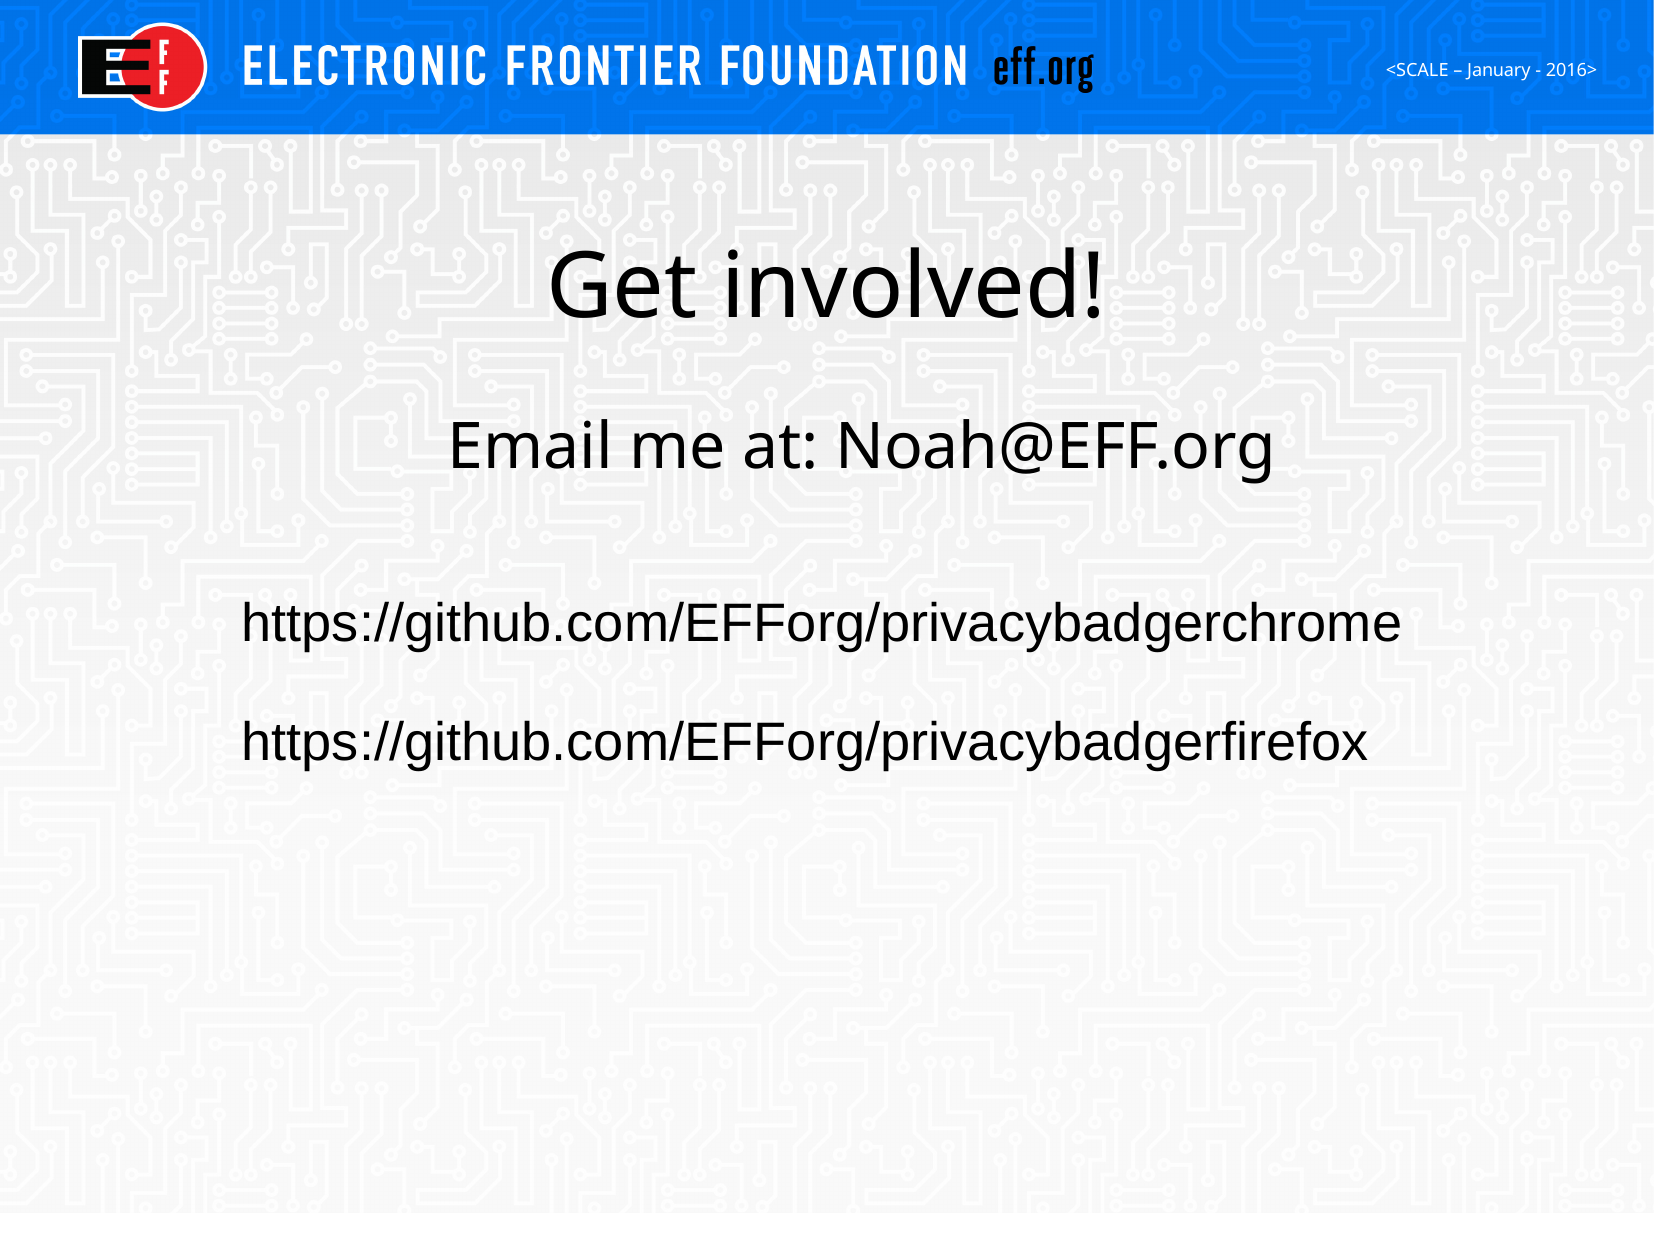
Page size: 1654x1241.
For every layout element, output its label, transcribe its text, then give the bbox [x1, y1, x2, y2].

list Email me at: Noah@EFF.org [124, 399, 1530, 1144]
picture [0, 0, 1654, 1213]
text_box https://github.com/EFForg/privacybadgerchrome [226, 585, 1427, 704]
text_box https://github.com/EFForg/privacybadgerfirefox [226, 704, 1427, 841]
title Get involved! [124, 175, 1530, 390]
